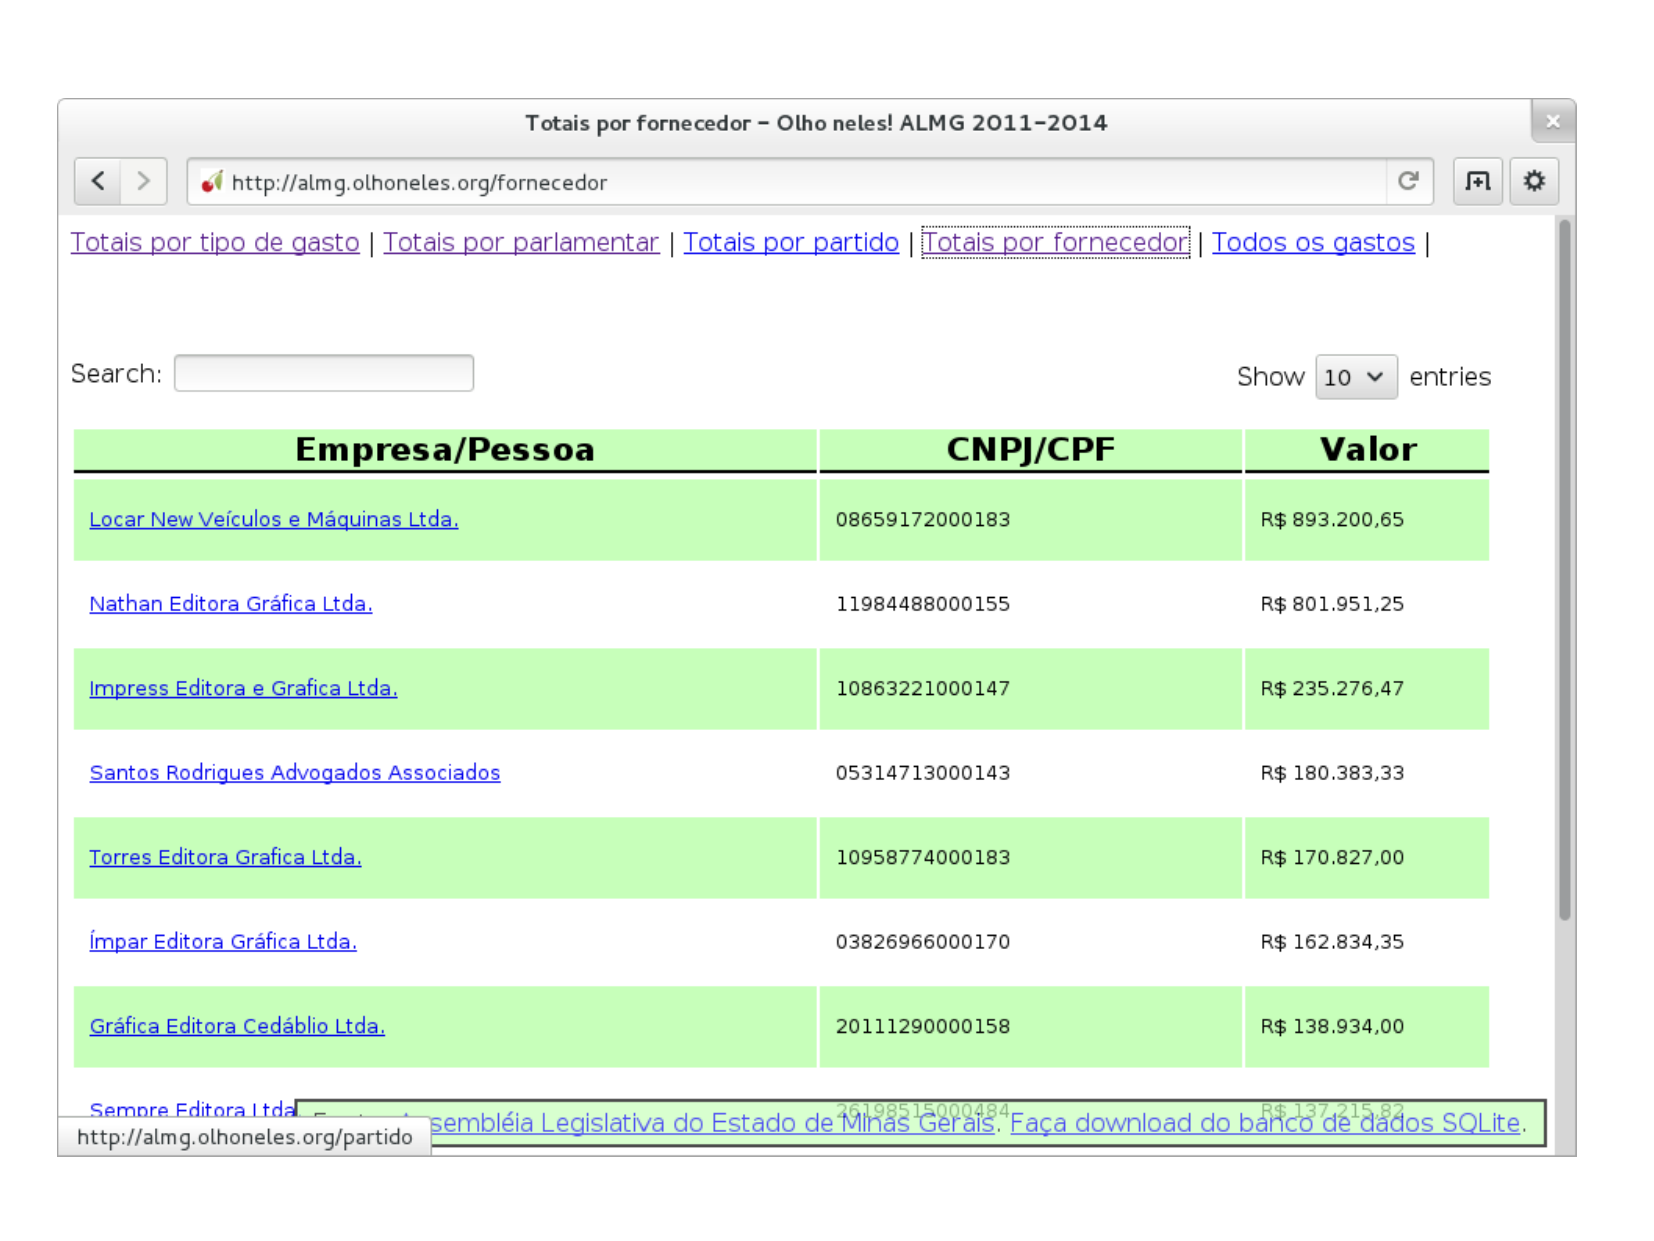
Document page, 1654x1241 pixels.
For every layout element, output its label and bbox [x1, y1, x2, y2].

picture [57, 98, 1577, 1157]
